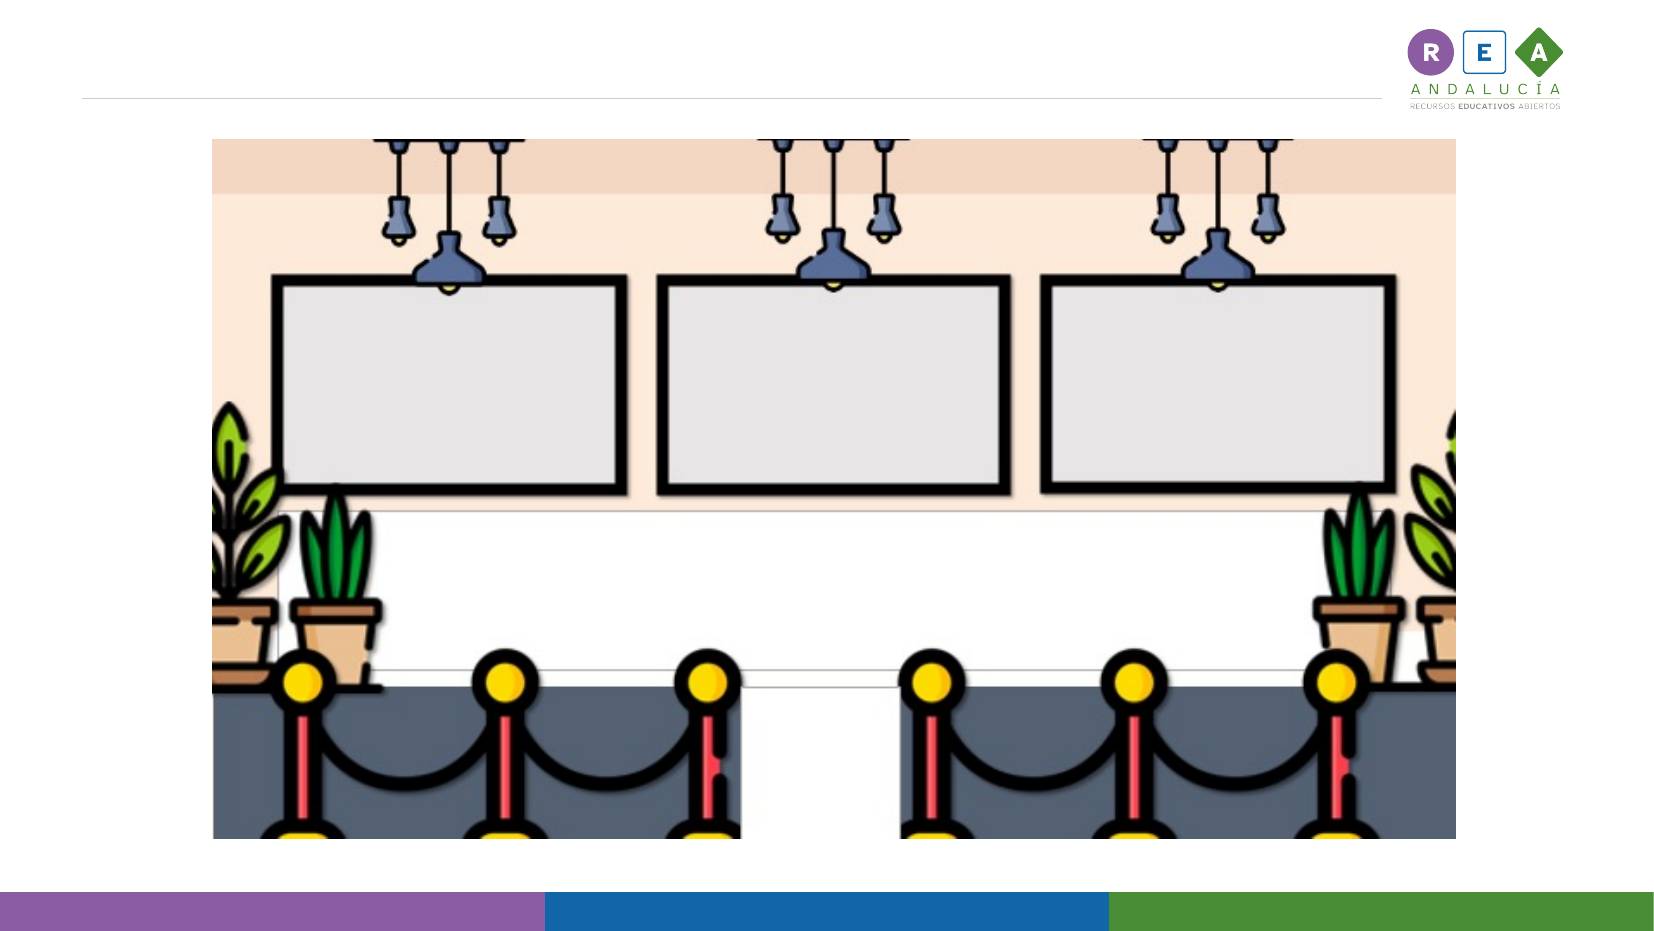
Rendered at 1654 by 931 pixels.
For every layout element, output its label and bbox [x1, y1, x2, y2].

picture [212, 0, 1571, 839]
